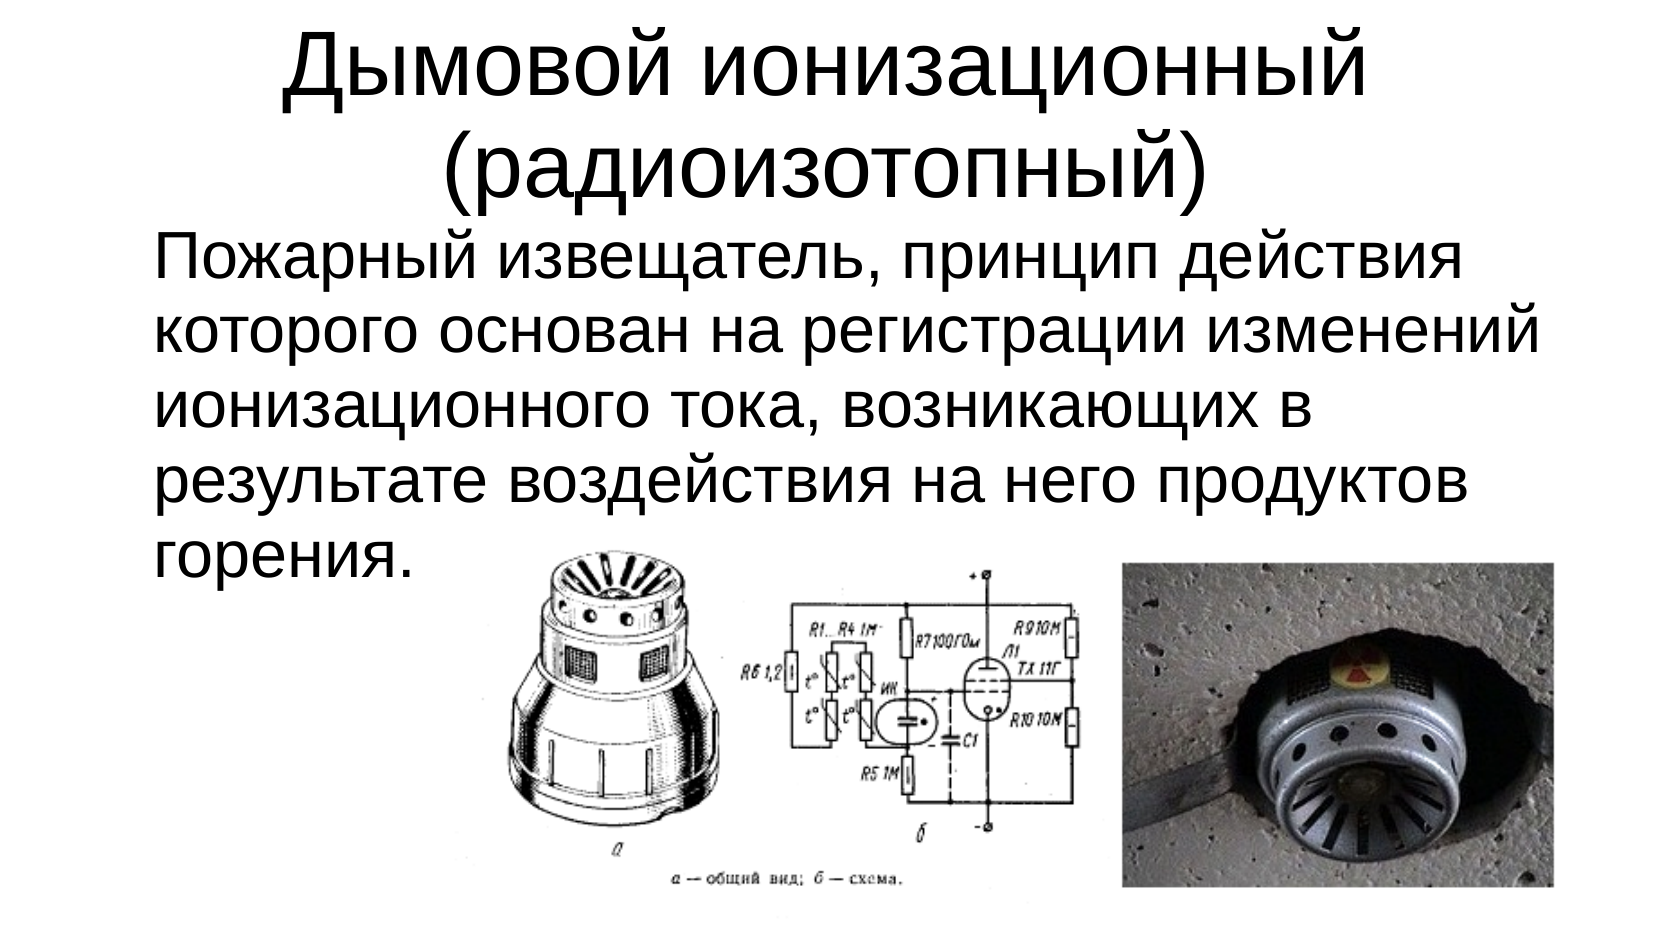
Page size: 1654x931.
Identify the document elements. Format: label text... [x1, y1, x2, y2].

title Дымовой ионизационный (радиоизотопный) [82, 12, 1571, 217]
list Пожарный извещатель, принцип действия которого основан на регистрации изменений ионизационного тока, возникающих в результате воздействия на него продуктов горения. [82, 217, 1571, 758]
picture [450, 525, 1619, 931]
